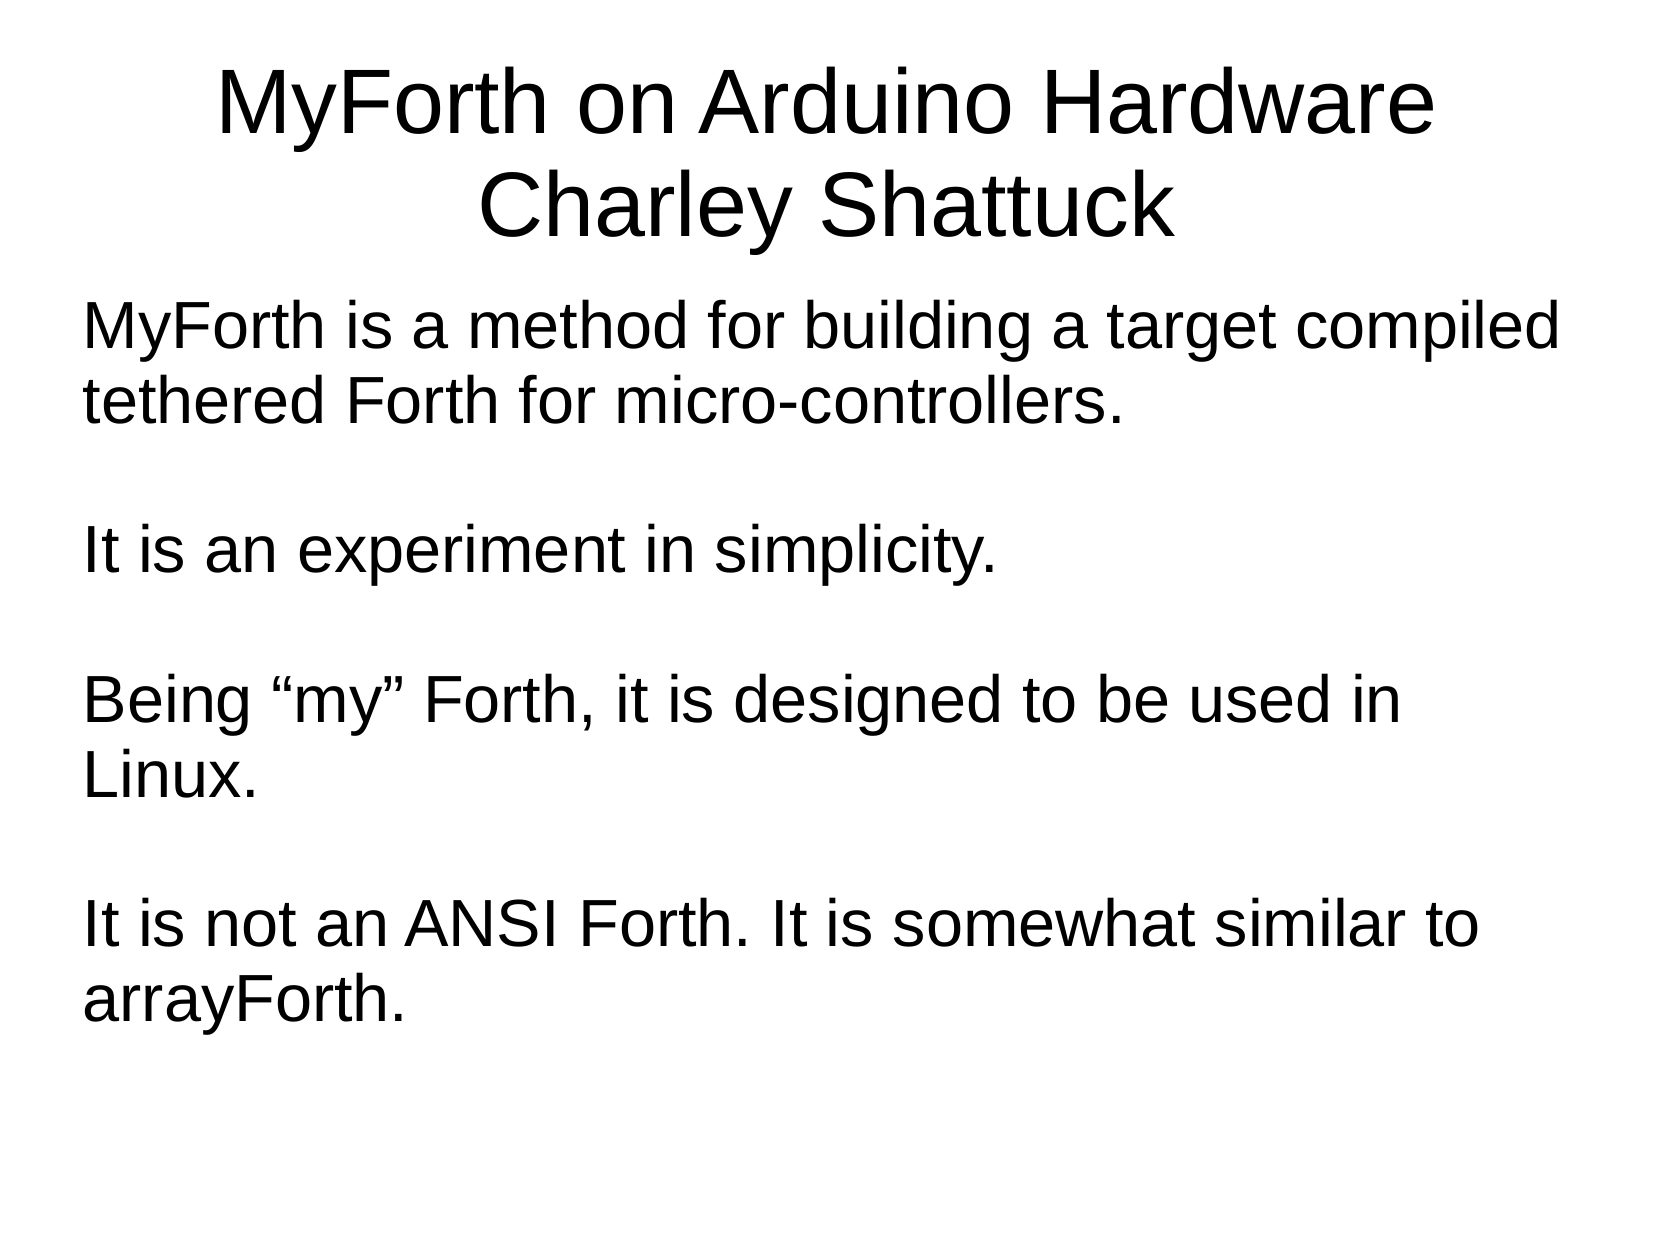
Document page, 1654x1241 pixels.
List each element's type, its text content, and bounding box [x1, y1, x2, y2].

title MyForth on Arduino Hardware Charley Shattuck [82, 50, 1571, 256]
subtitle MyForth is a method for building a target compiled tethered Forth for micro-controllers. It is an experiment in simplicity. Being “my” Forth, it is designed to be used in Linux. It is not an ANSI Forth. It is somewhat similar to arrayForth. [82, 288, 1571, 1111]
